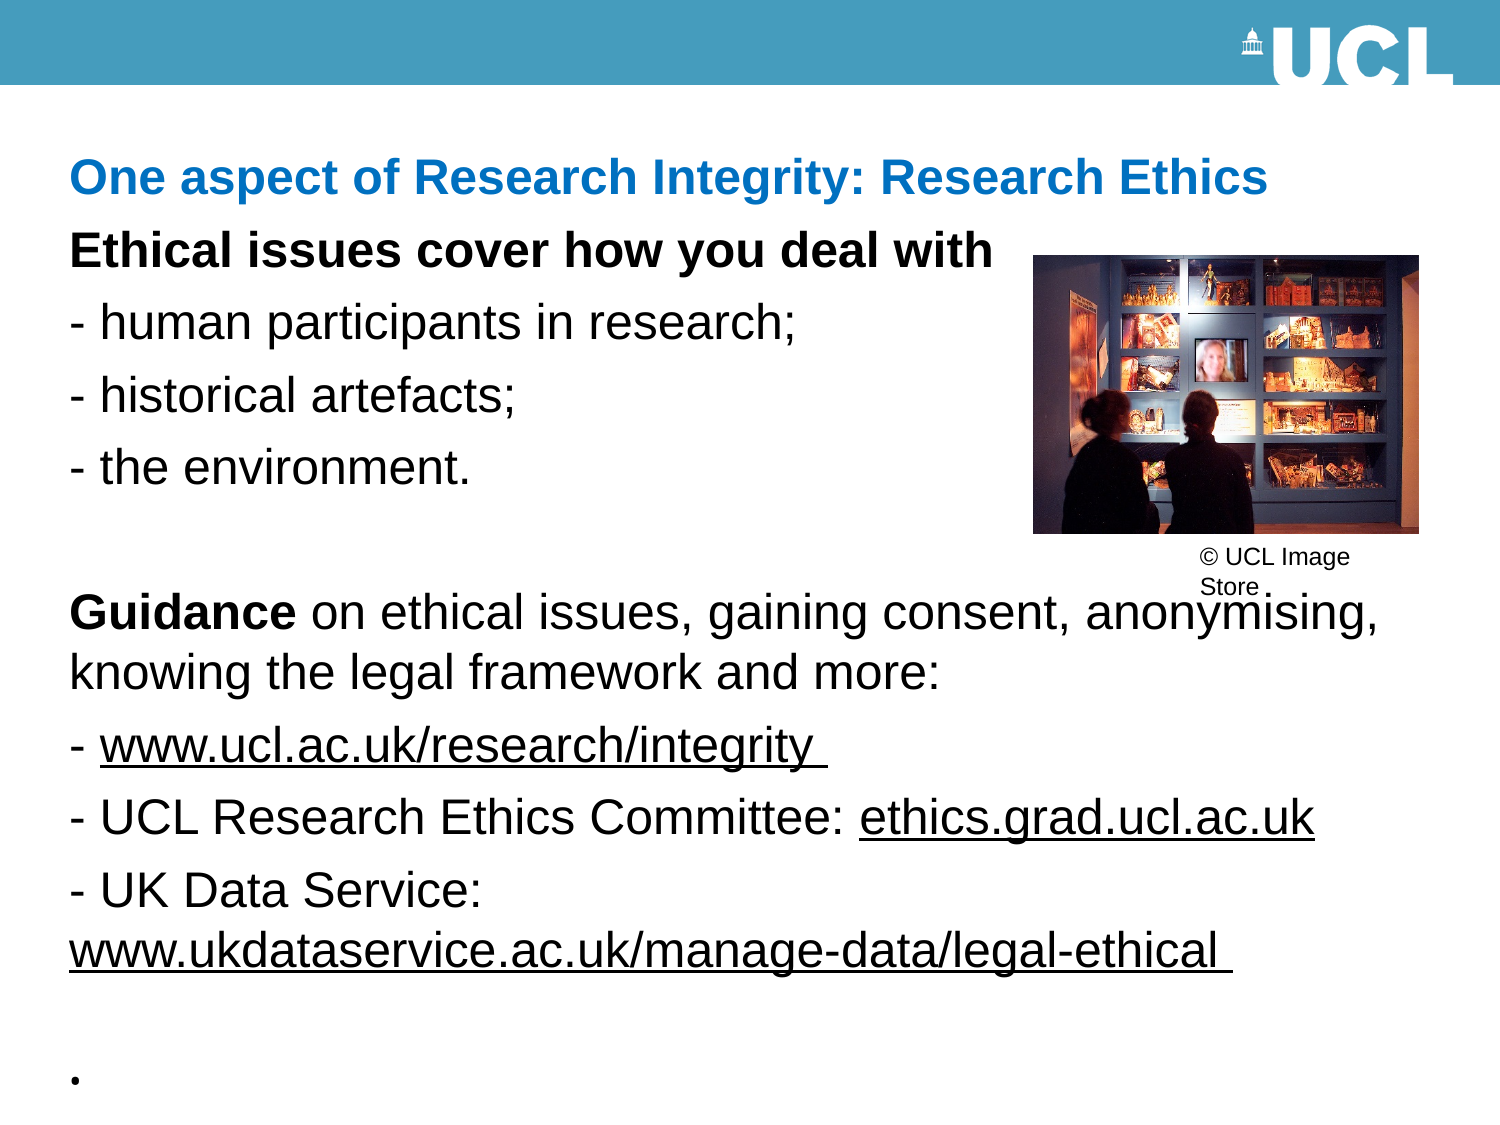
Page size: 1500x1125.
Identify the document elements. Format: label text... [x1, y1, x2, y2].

text_box © UCL Image Store [1184, 533, 1434, 581]
picture [1033, 255, 1419, 534]
text_box One aspect of Research Integrity: Research Ethics Ethical issues cover how you deal with - human participants in research; - historical artefacts; - the environment. Guidance on ethical issues, gaining consent, anonymising, knowing the legal framework and more: - www.ucl.ac.uk/research/integrity - UCL Research Ethics Committee: ethics.grad.ucl.ac.uk - UK Data Service: www.ukdataservice.ac.uk/manage-data/legal-ethical [54, 137, 1447, 1094]
